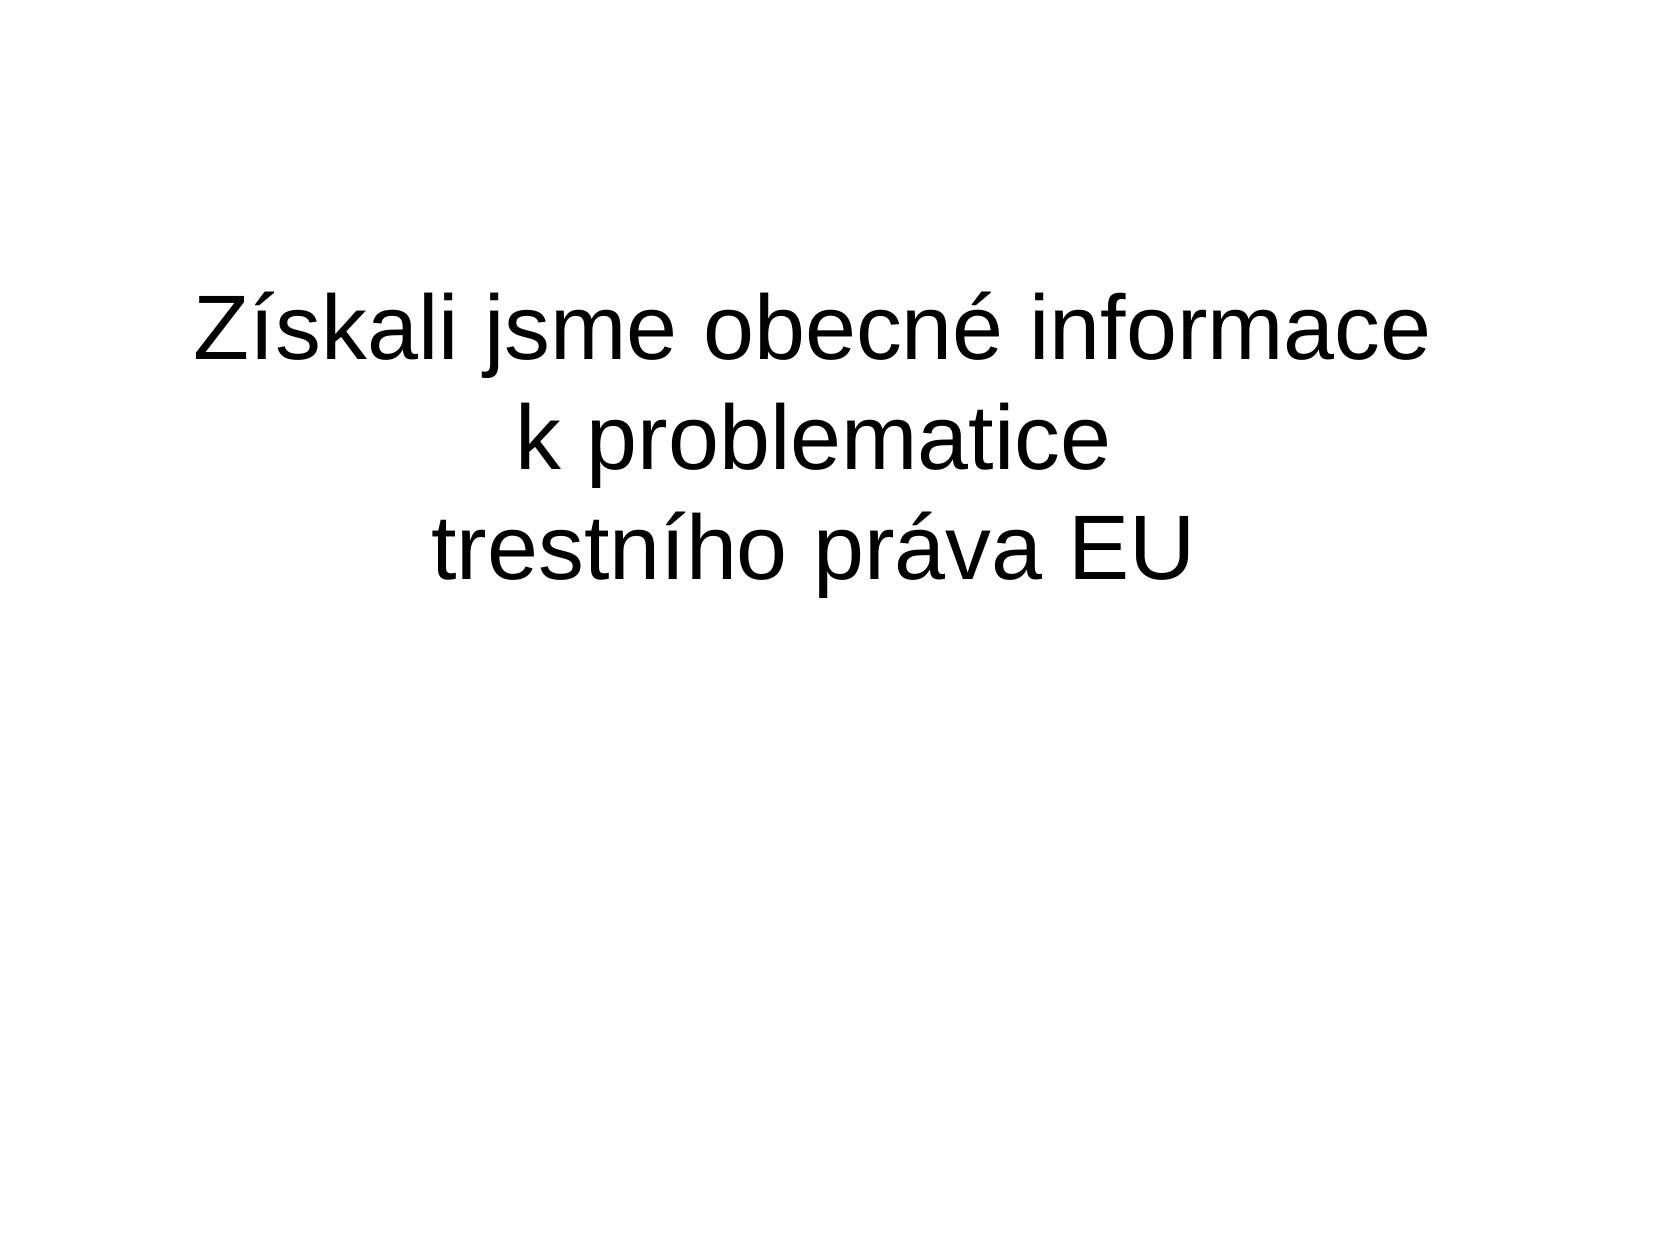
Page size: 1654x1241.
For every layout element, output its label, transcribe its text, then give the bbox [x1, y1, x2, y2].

title Získali jsme obecné informace k problematice trestního práva EU [82, 49, 1571, 816]
